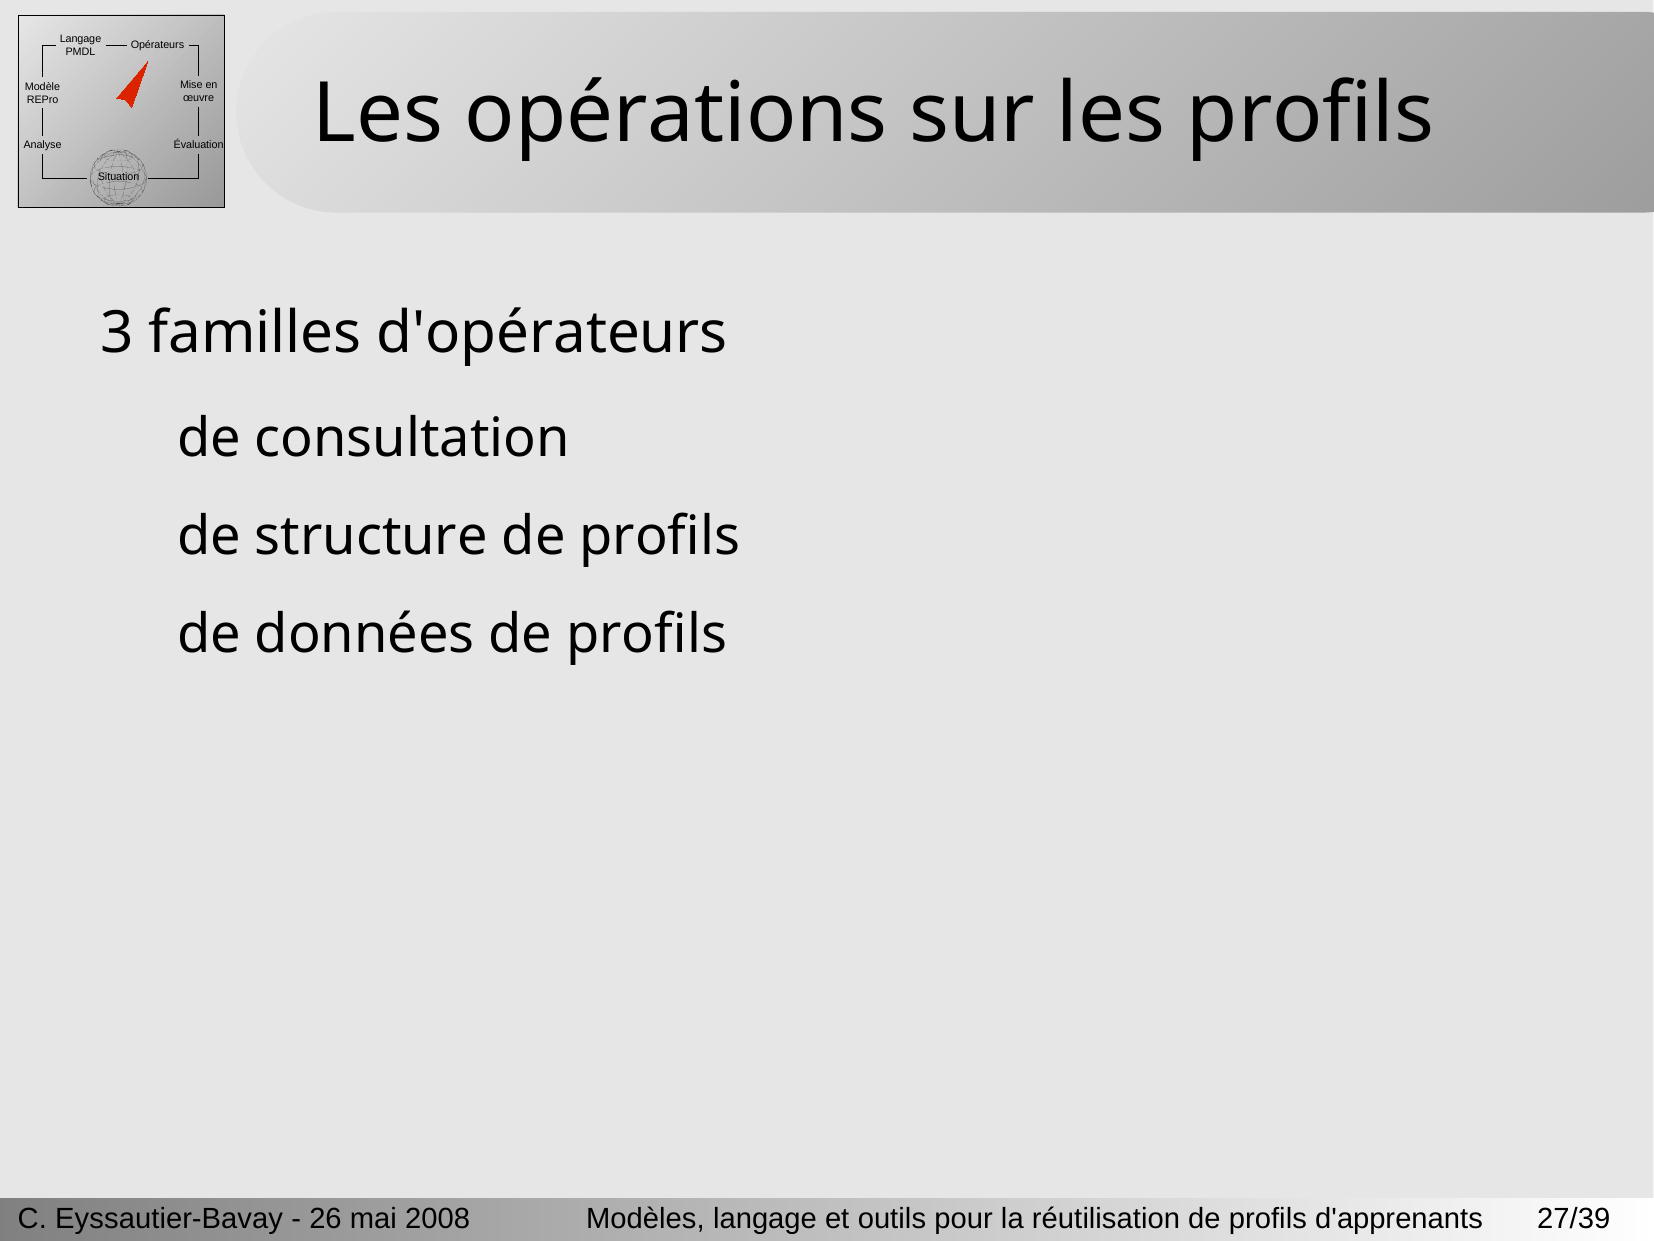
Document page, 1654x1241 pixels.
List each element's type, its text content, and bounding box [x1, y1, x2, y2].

chart [12, 13, 228, 213]
title Les opérations sur les profils [312, 6, 1654, 214]
text_box [116, 61, 148, 108]
list 3 familles d'opérateurs de consultation de structure de profils de données de profils [82, 290, 1571, 1109]
